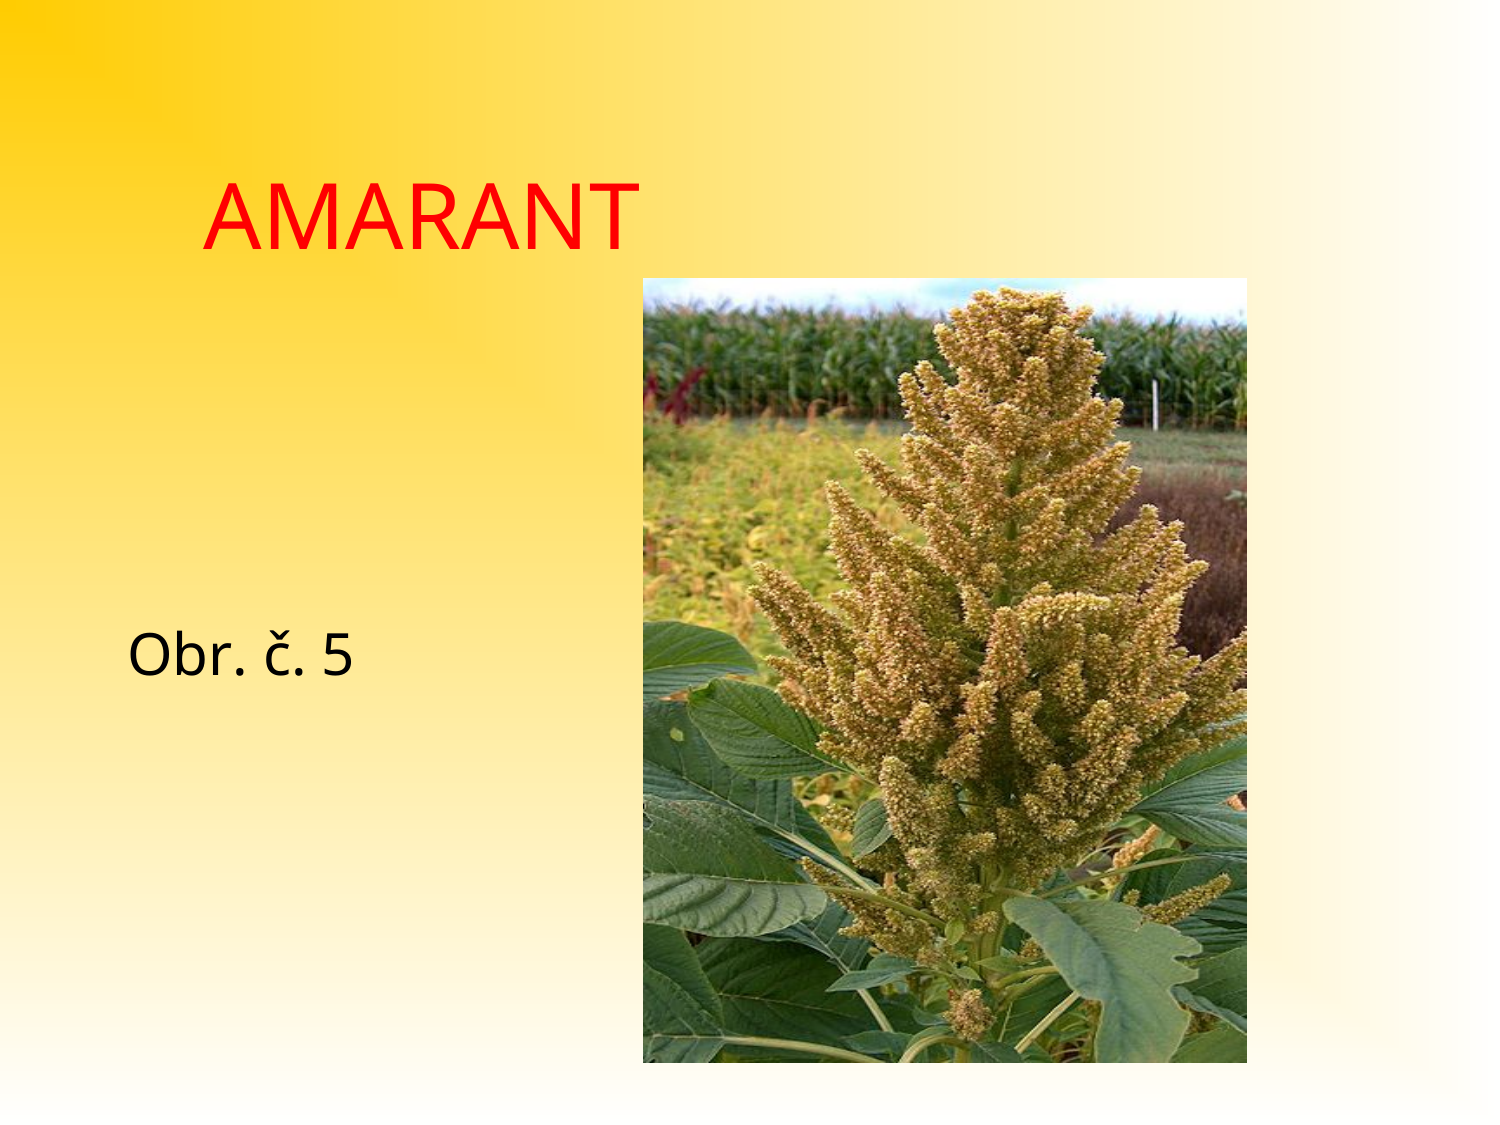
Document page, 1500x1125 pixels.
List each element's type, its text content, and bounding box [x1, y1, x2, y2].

text_box Obr. č. 5 [112, 609, 573, 696]
picture [0, 0, 1500, 1125]
title AMARANT [188, 35, 1468, 276]
